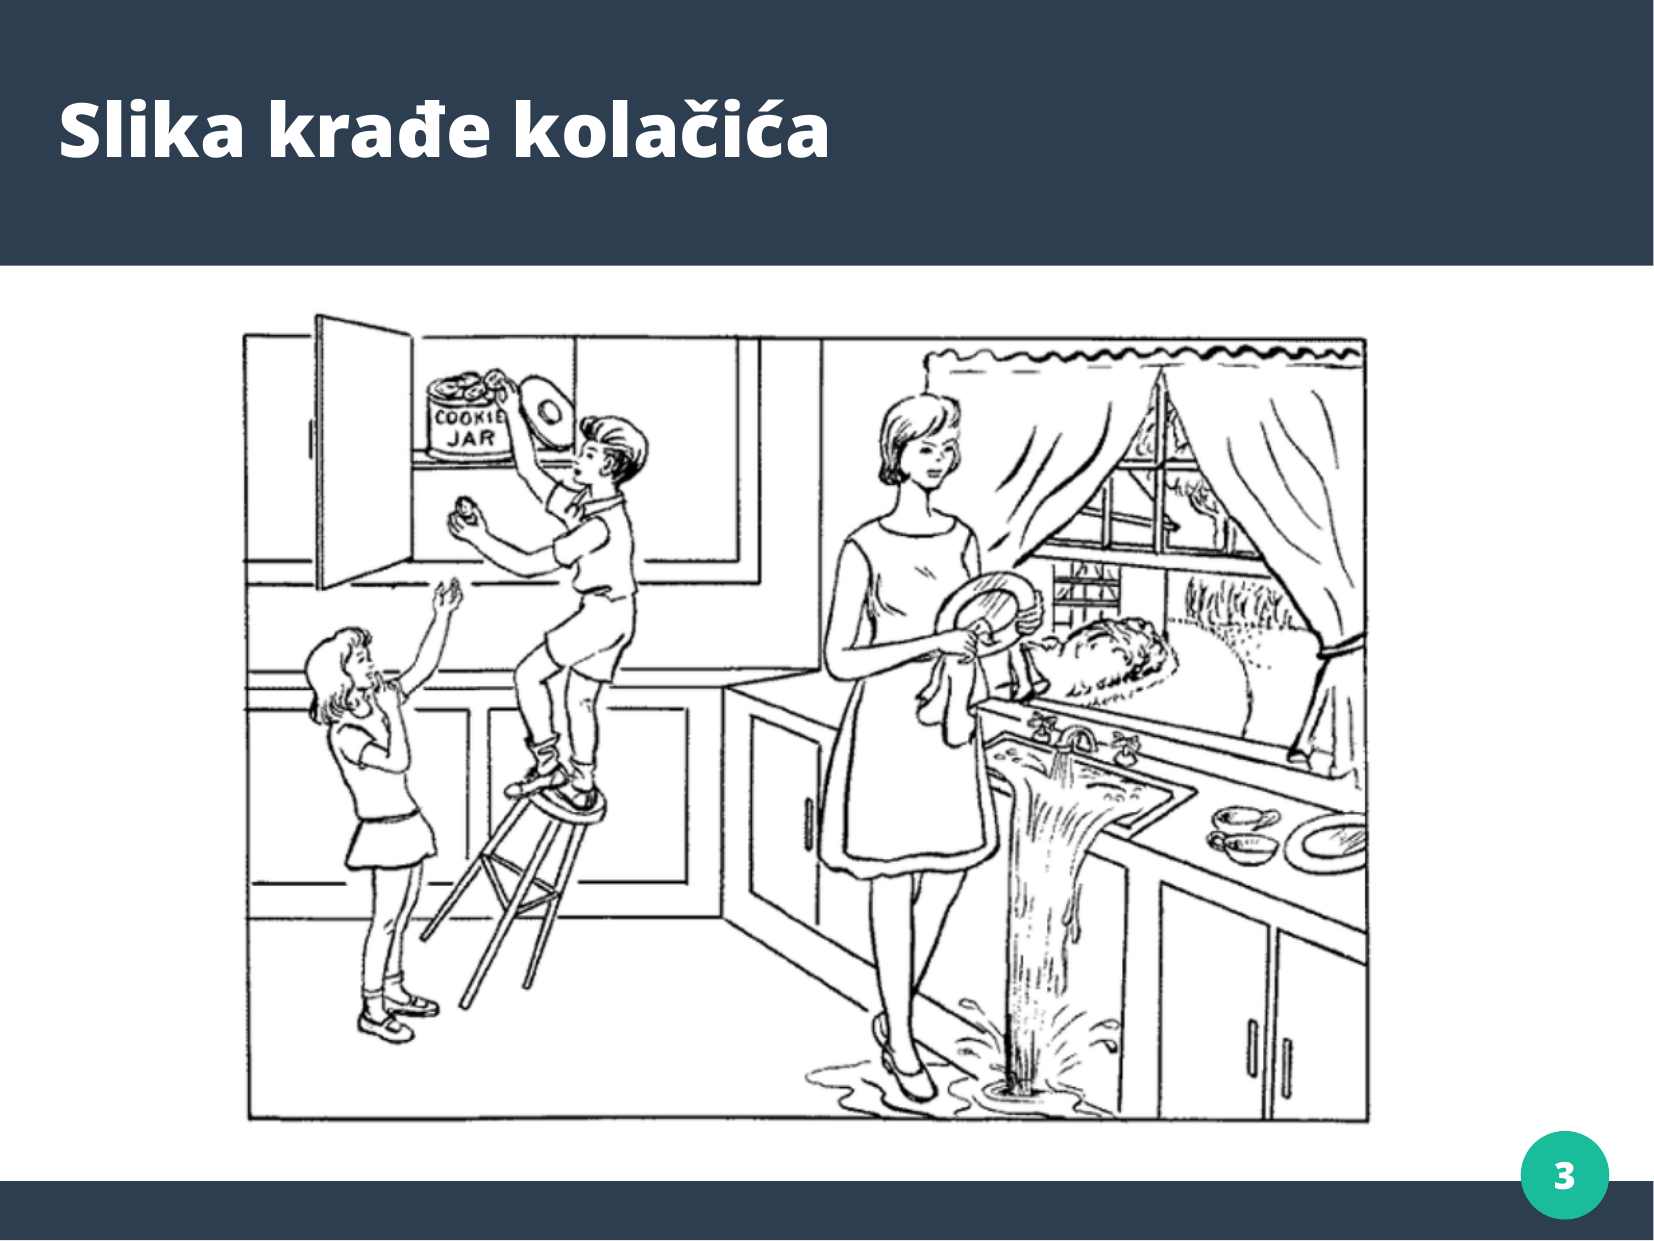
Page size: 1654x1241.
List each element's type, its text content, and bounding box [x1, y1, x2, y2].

picture [236, 307, 1376, 1134]
title Slika krađe kolačića [59, 49, 1595, 207]
